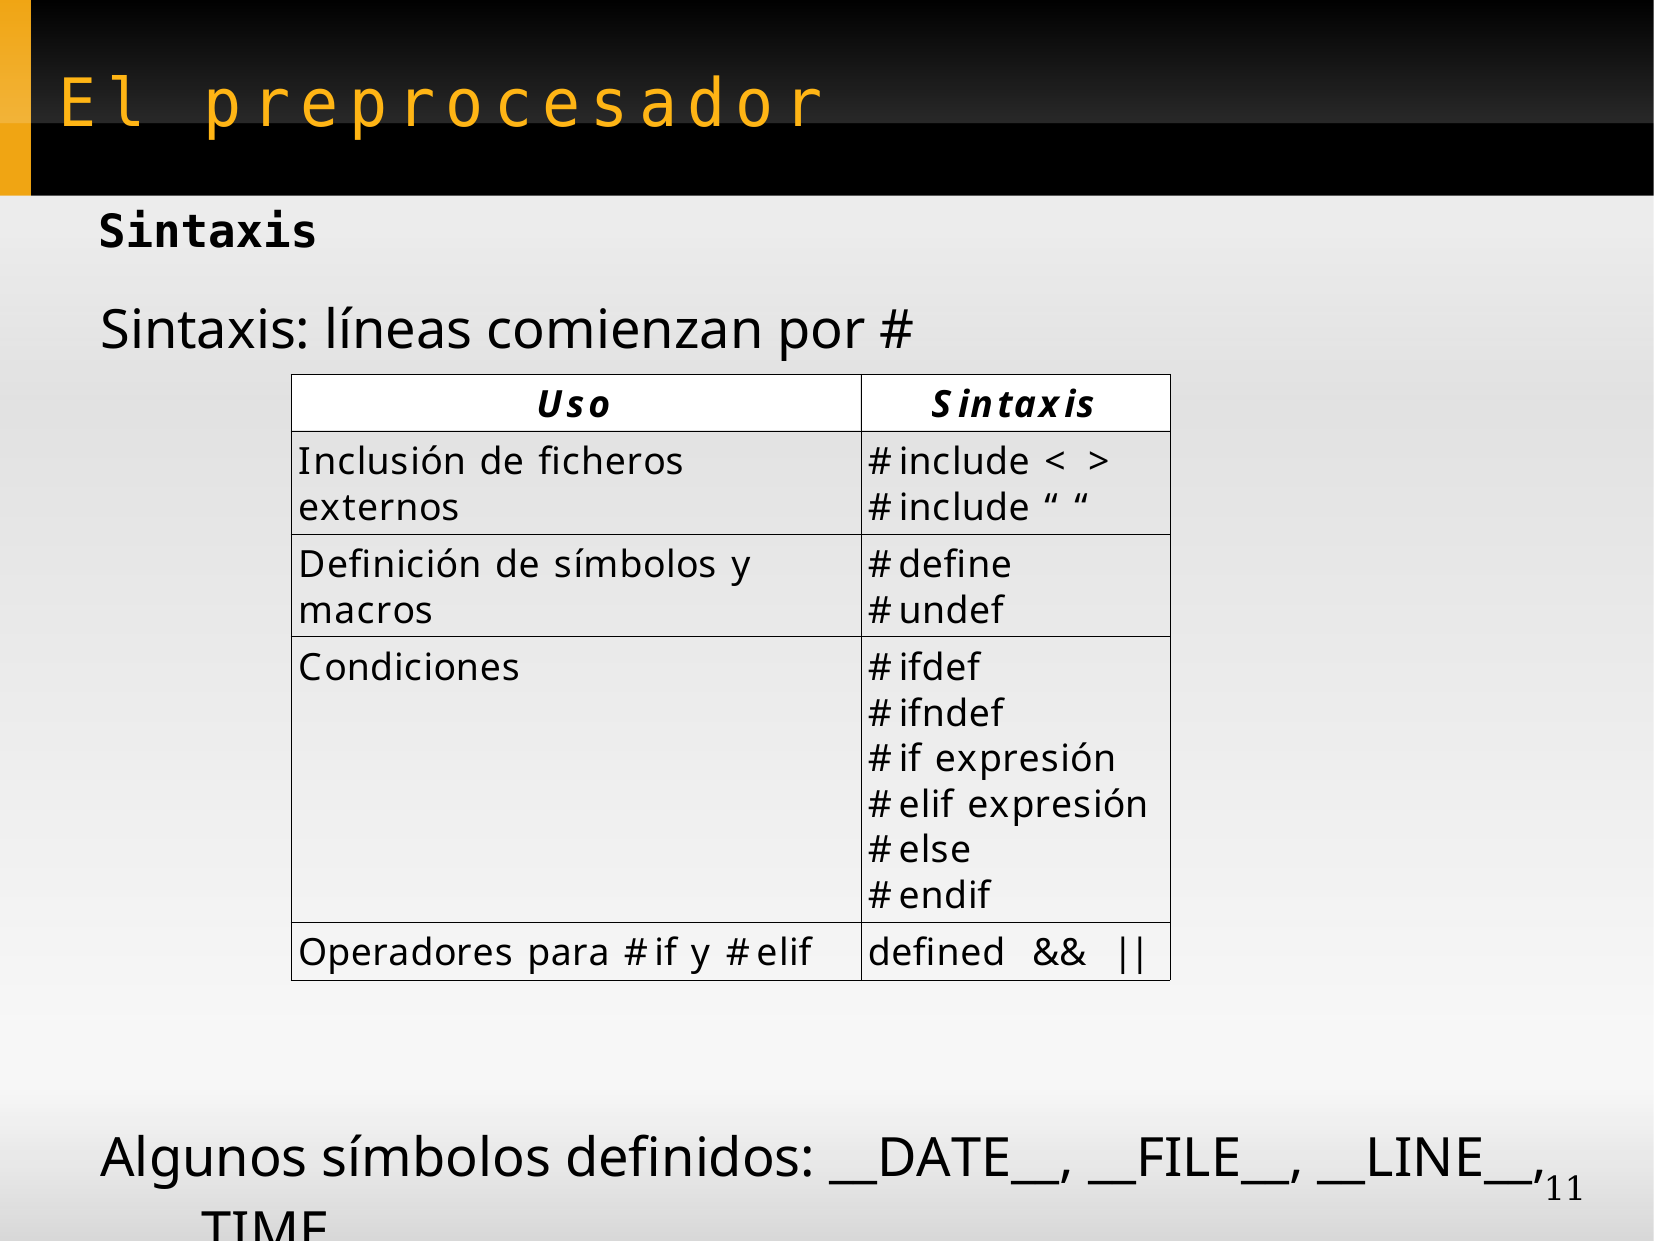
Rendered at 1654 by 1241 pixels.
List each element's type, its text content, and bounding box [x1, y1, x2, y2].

chart [207, 373, 1303, 1022]
list Sintaxis: líneas comienzan por # Algunos símbolos definidos: __DATE__, __FILE__, __LINE__, __TIME__ [82, 290, 1571, 1180]
picture [280, 1218, 289, 1241]
title El preprocesador [59, 29, 1506, 178]
text_box Sintaxis [83, 197, 333, 266]
picture [0, 0, 1654, 1241]
picture [260, 1219, 269, 1241]
